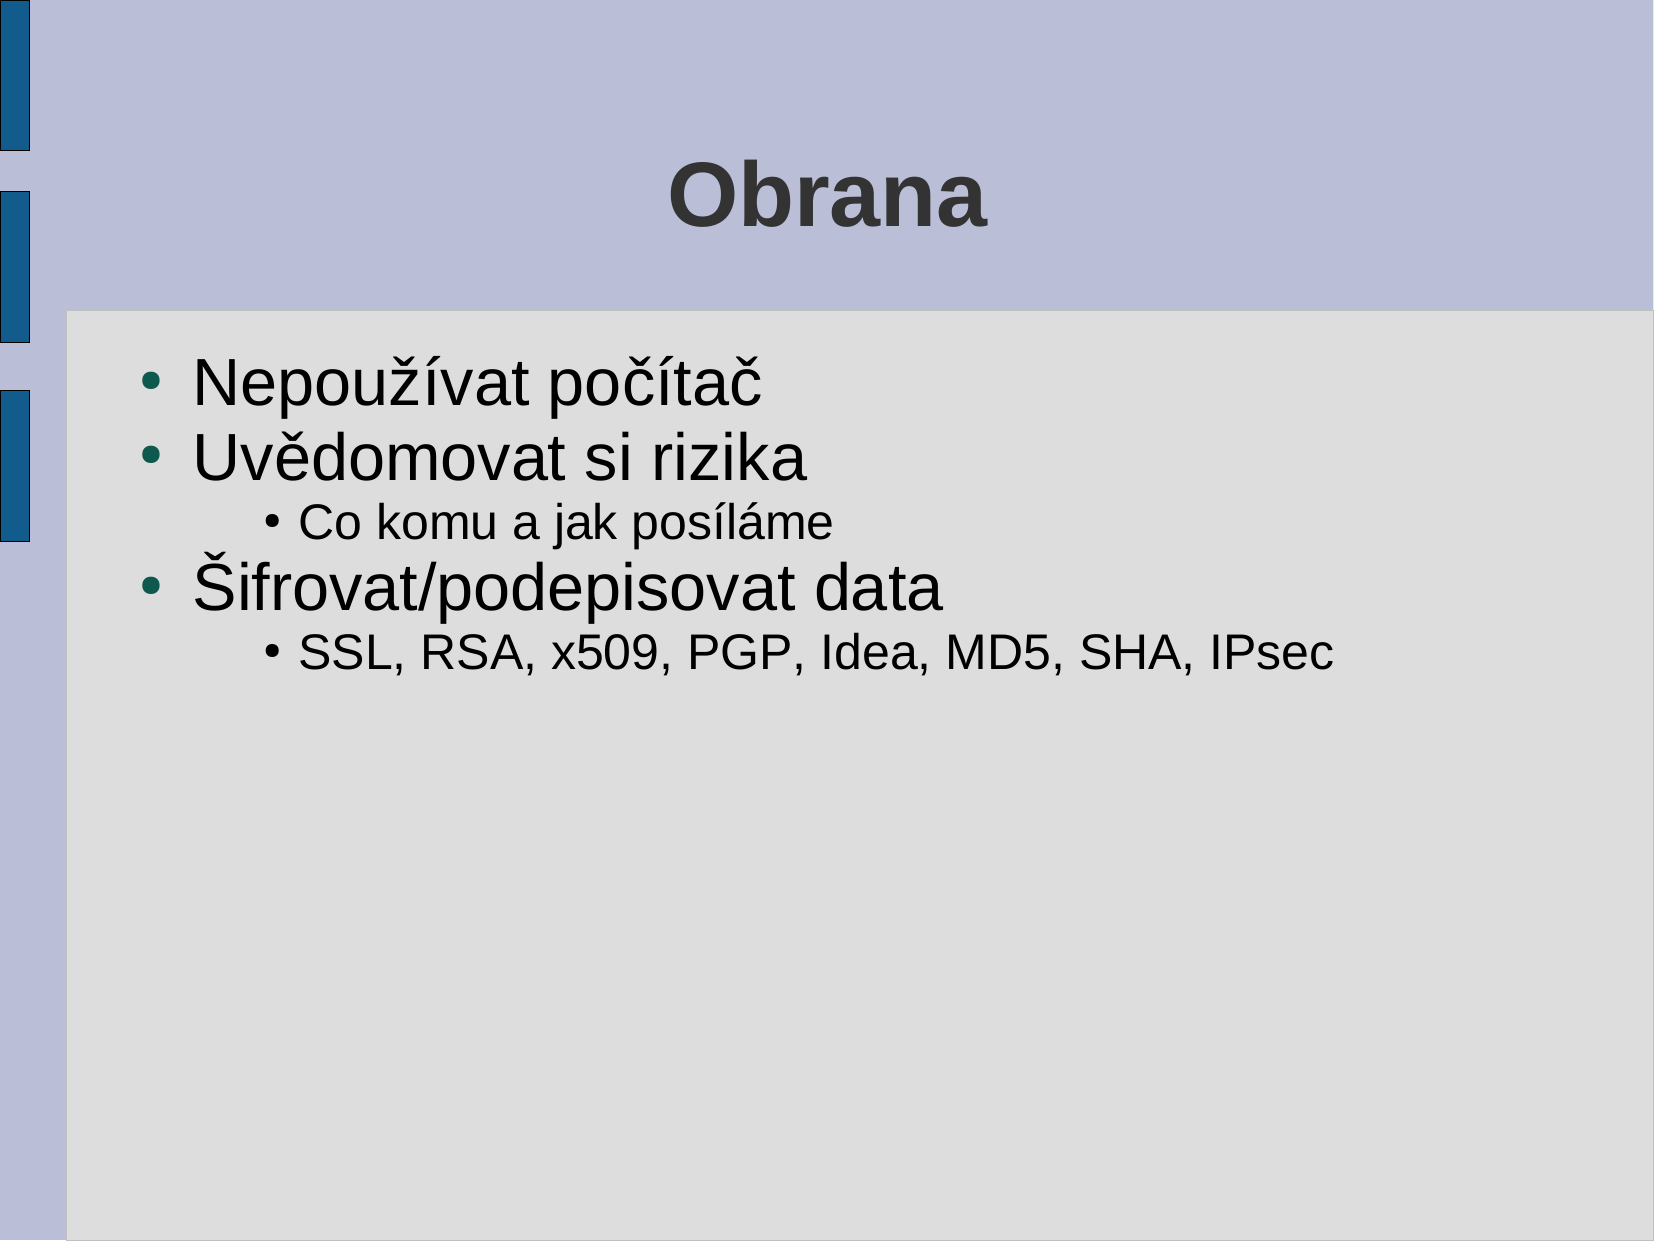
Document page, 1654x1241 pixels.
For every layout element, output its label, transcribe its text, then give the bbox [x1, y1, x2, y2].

list Nepoužívat počítač Uvědomovat si rizika Co komu a jak posíláme Šifrovat/podepisovat data SSL, RSA, x509, PGP, Idea, MD5, SHA, IPsec [121, 344, 1534, 1112]
title Obrana [121, 98, 1534, 291]
